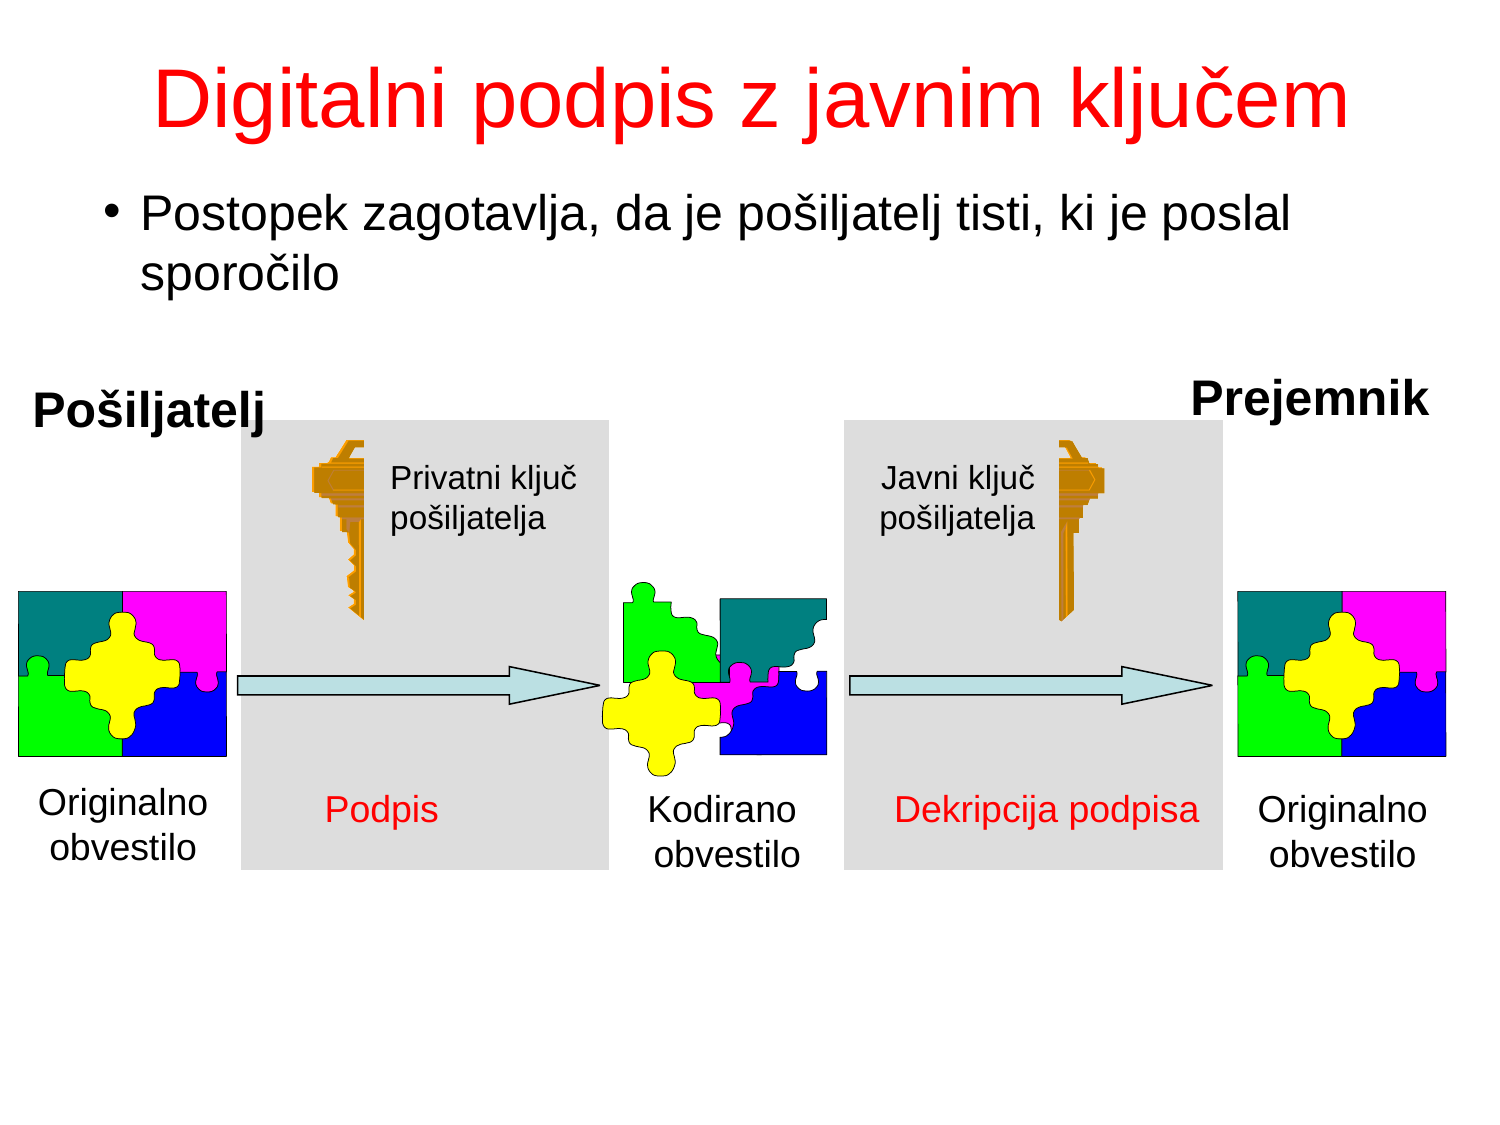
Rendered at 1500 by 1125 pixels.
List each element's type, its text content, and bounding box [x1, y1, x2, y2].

picture [17, 590, 229, 759]
text_box Dekripcija podpisa [879, 777, 1215, 839]
text_box [237, 420, 827, 870]
text_box Originalno obvestilo [1242, 777, 1443, 884]
text_box Kodirano obvestilo [632, 777, 823, 884]
title Digitalni podpis z javnim ključem [76, 0, 1427, 188]
picture [1237, 590, 1448, 759]
text_box Postopek zagotavlja, da je pošiljatelj tisti, ki je poslal sporočilo [88, 172, 1439, 315]
picture [312, 440, 364, 622]
picture [1059, 440, 1105, 622]
text_box Prejemnik [1175, 357, 1445, 433]
text_box Podpis [309, 777, 454, 839]
text_box Javni ključ pošiljatelja [864, 448, 1051, 544]
text_box Privatni ključ pošiljatelja [375, 448, 602, 544]
text_box [844, 420, 1223, 870]
text_box Originalno obvestilo [23, 770, 224, 876]
text_box Pošiljatelj [17, 369, 282, 446]
